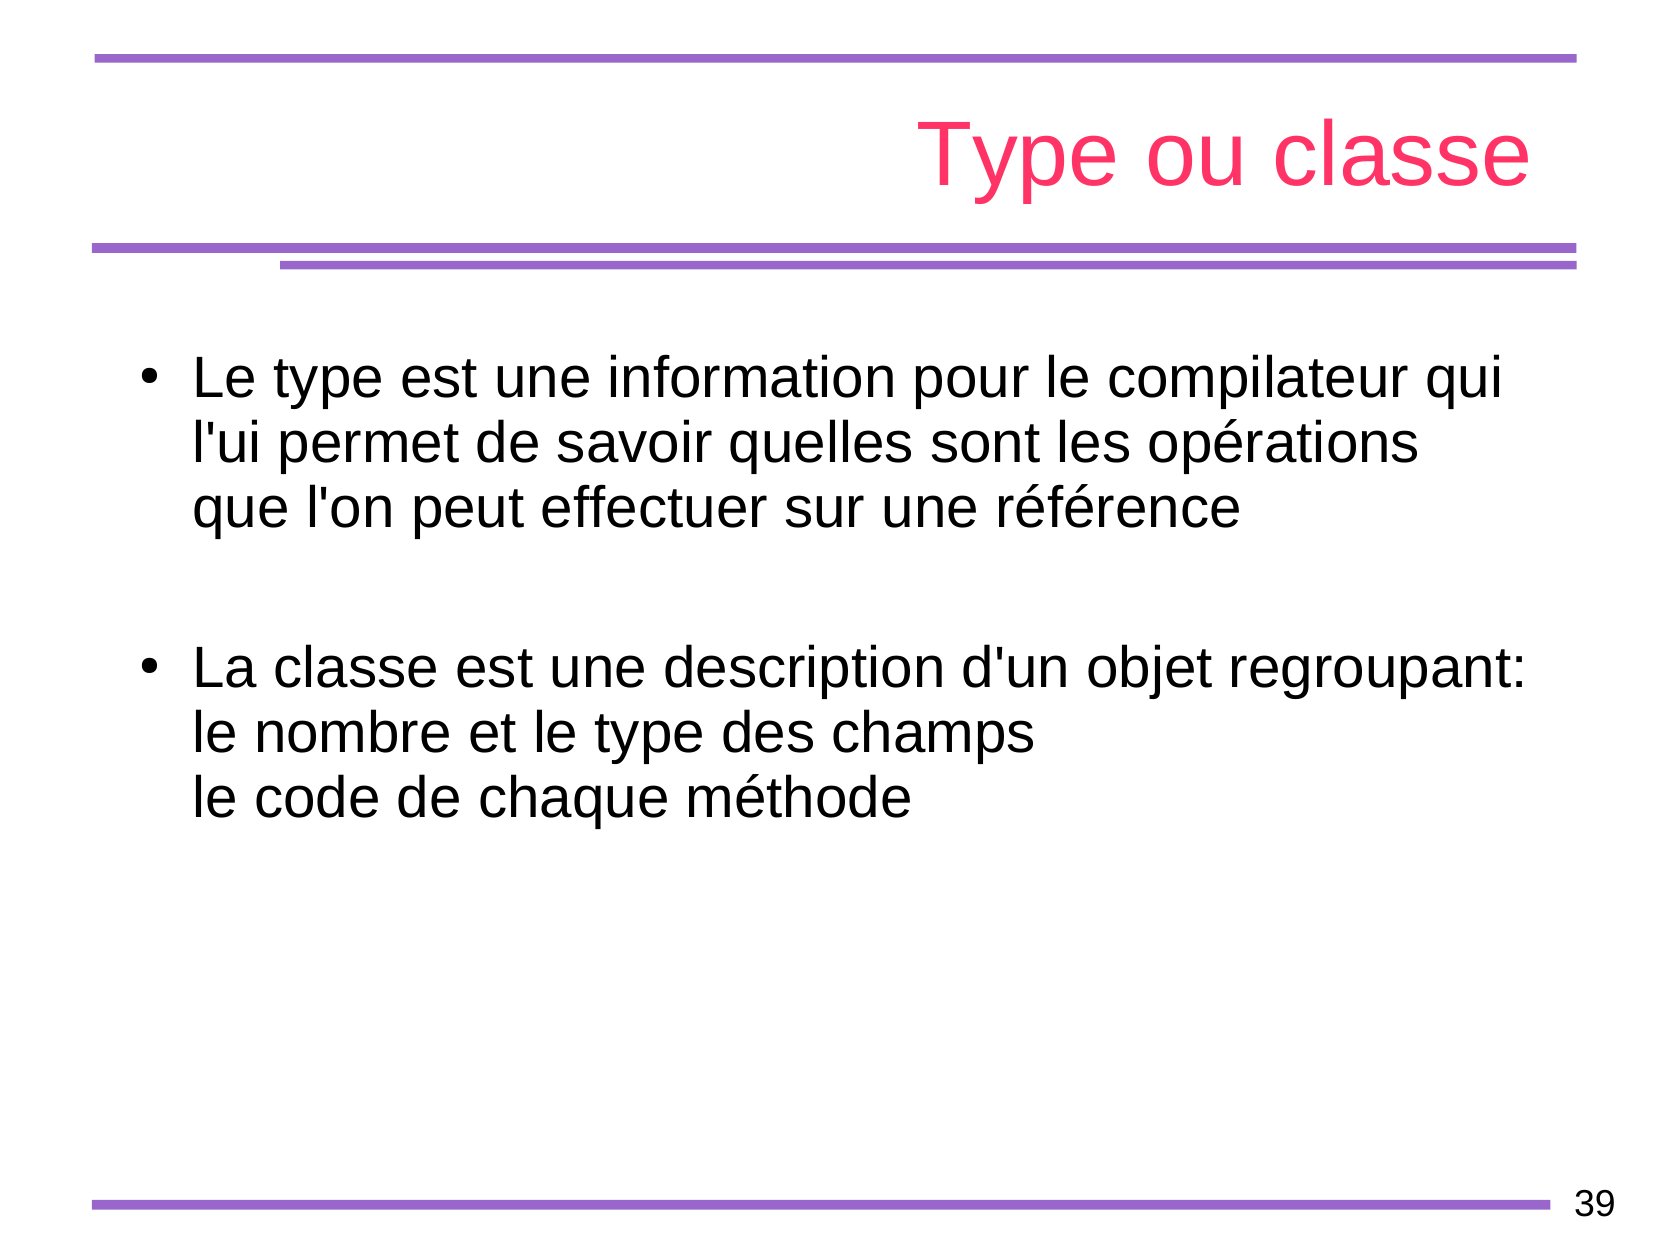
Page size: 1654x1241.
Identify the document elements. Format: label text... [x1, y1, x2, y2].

title Type ou classe [121, 49, 1534, 257]
list Le type est une information pour le compilateur qui l'ui permet de savoir quelles sont les opérations que l'on peut effectuer sur une référence La classe est une description d'un objet regroupant: le nombre et le type des champs le code de chaque méthode [121, 344, 1534, 1127]
